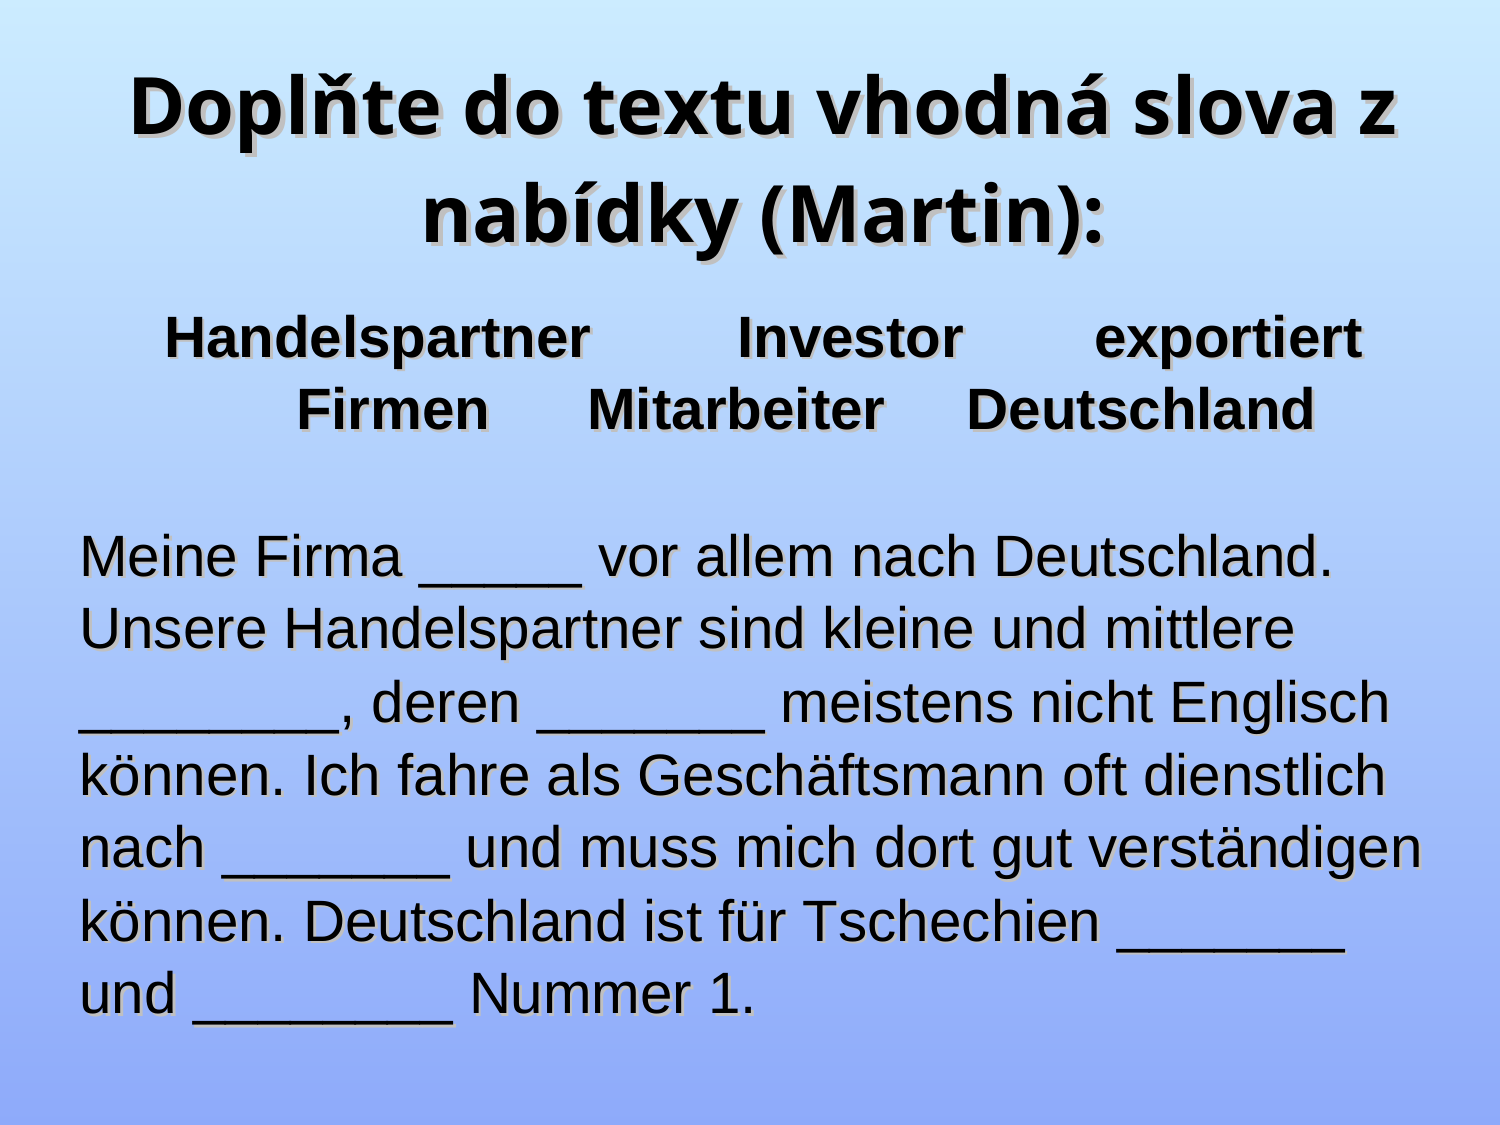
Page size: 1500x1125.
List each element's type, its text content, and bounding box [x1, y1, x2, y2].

title Doplňte do textu vhodná slova z nabídky (Martin): [75, 38, 1451, 278]
list Handelspartner Investor exportiert Firmen Mitarbeiter Deutschland Meine Firma _____ vor allem nach Deutschland. Unsere Handelspartner sind kleine und mittlere ________, deren _______ meistens nicht Englisch können. Ich fahre als Geschäftsmann oft dienstlich nach _______ und muss mich dort gut verständigen können. Deutschland ist für Tschechien _______ und ________ Nummer 1. [64, 302, 1451, 1116]
